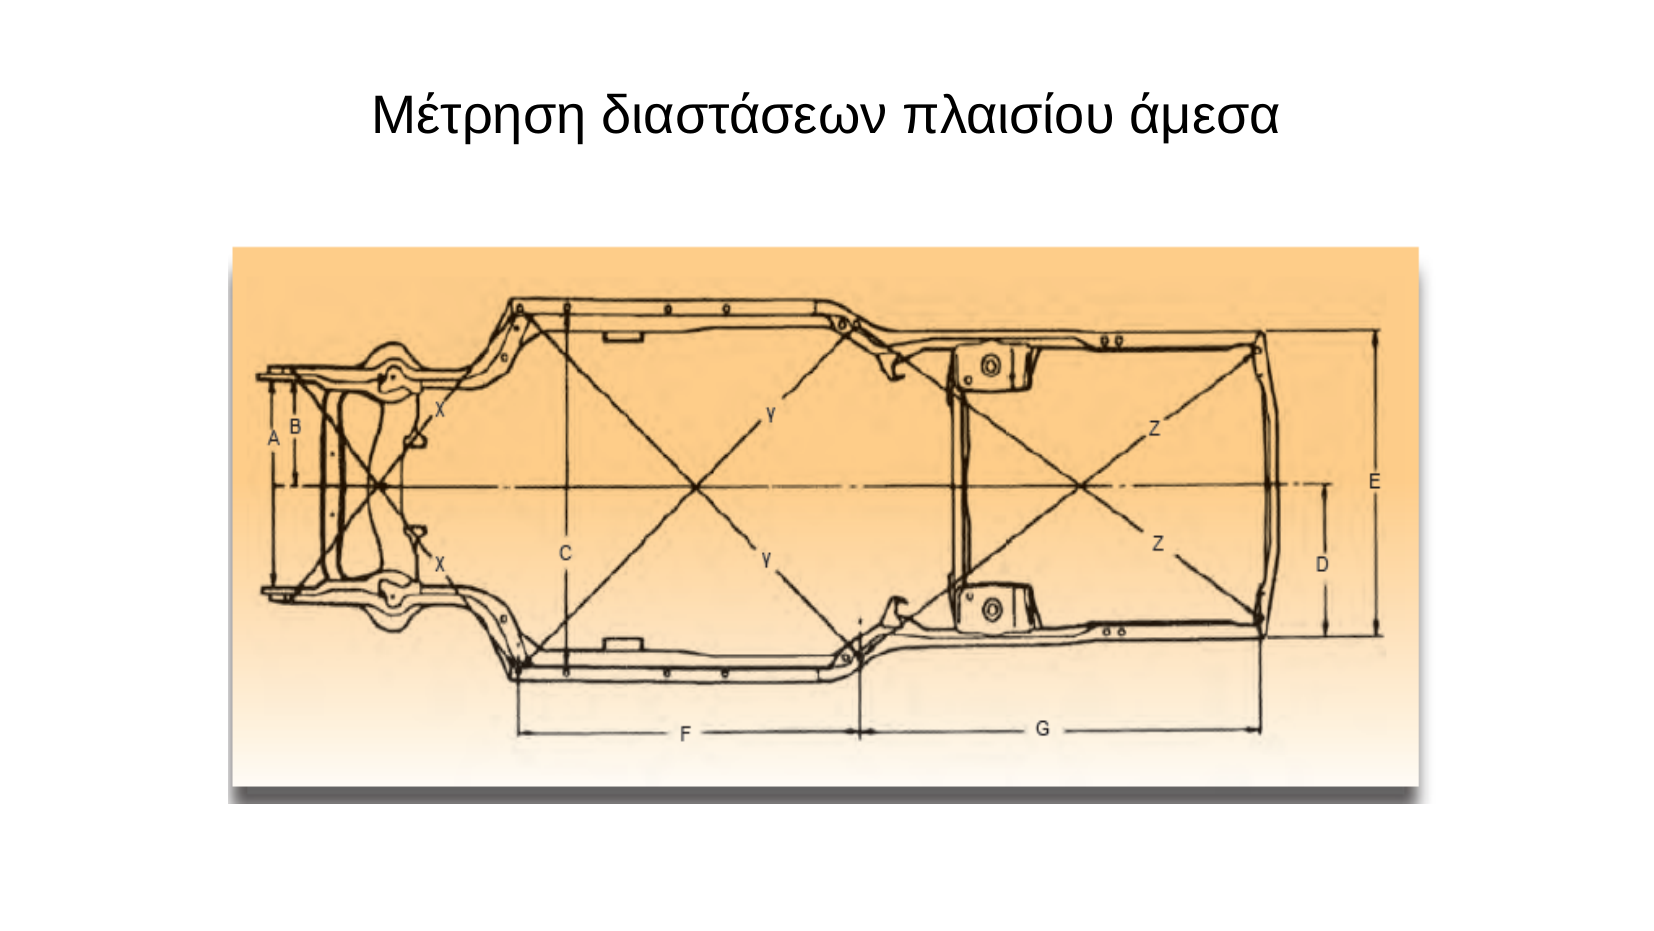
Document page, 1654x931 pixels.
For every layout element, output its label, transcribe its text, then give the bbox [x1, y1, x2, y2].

title Μέτρηση διαστάσεων πλαισίου άμεσα [82, 37, 1571, 193]
picture [228, 238, 1437, 804]
